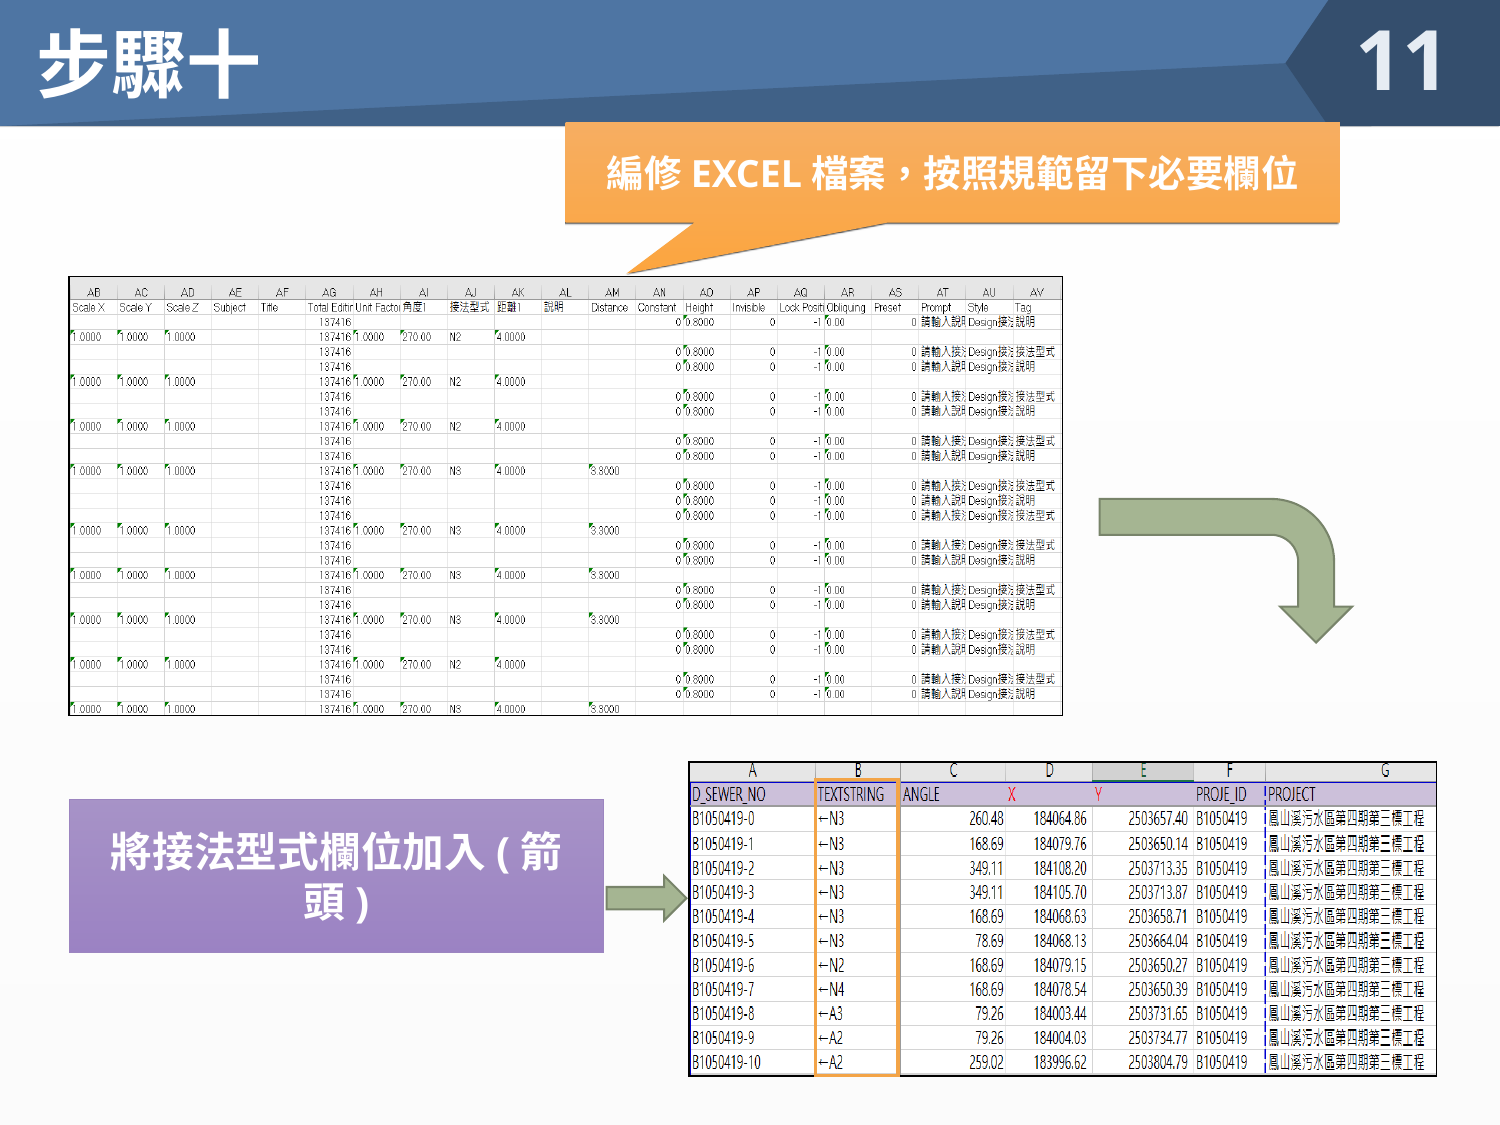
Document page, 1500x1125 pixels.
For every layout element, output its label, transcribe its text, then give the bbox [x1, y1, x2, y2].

text_box 步驟十 [21, 9, 1282, 116]
picture [69, 277, 1062, 715]
text_box [606, 875, 687, 921]
picture [689, 762, 1436, 1076]
text_box 11 [1340, 0, 1500, 116]
text_box [1099, 498, 1353, 643]
picture [817, 781, 896, 1074]
text_box 將接法型式欄位加入(箭頭) [70, 800, 603, 952]
text_box 編修EXCEL檔案，按照規範留下必要欄位 [565, 122, 1341, 274]
